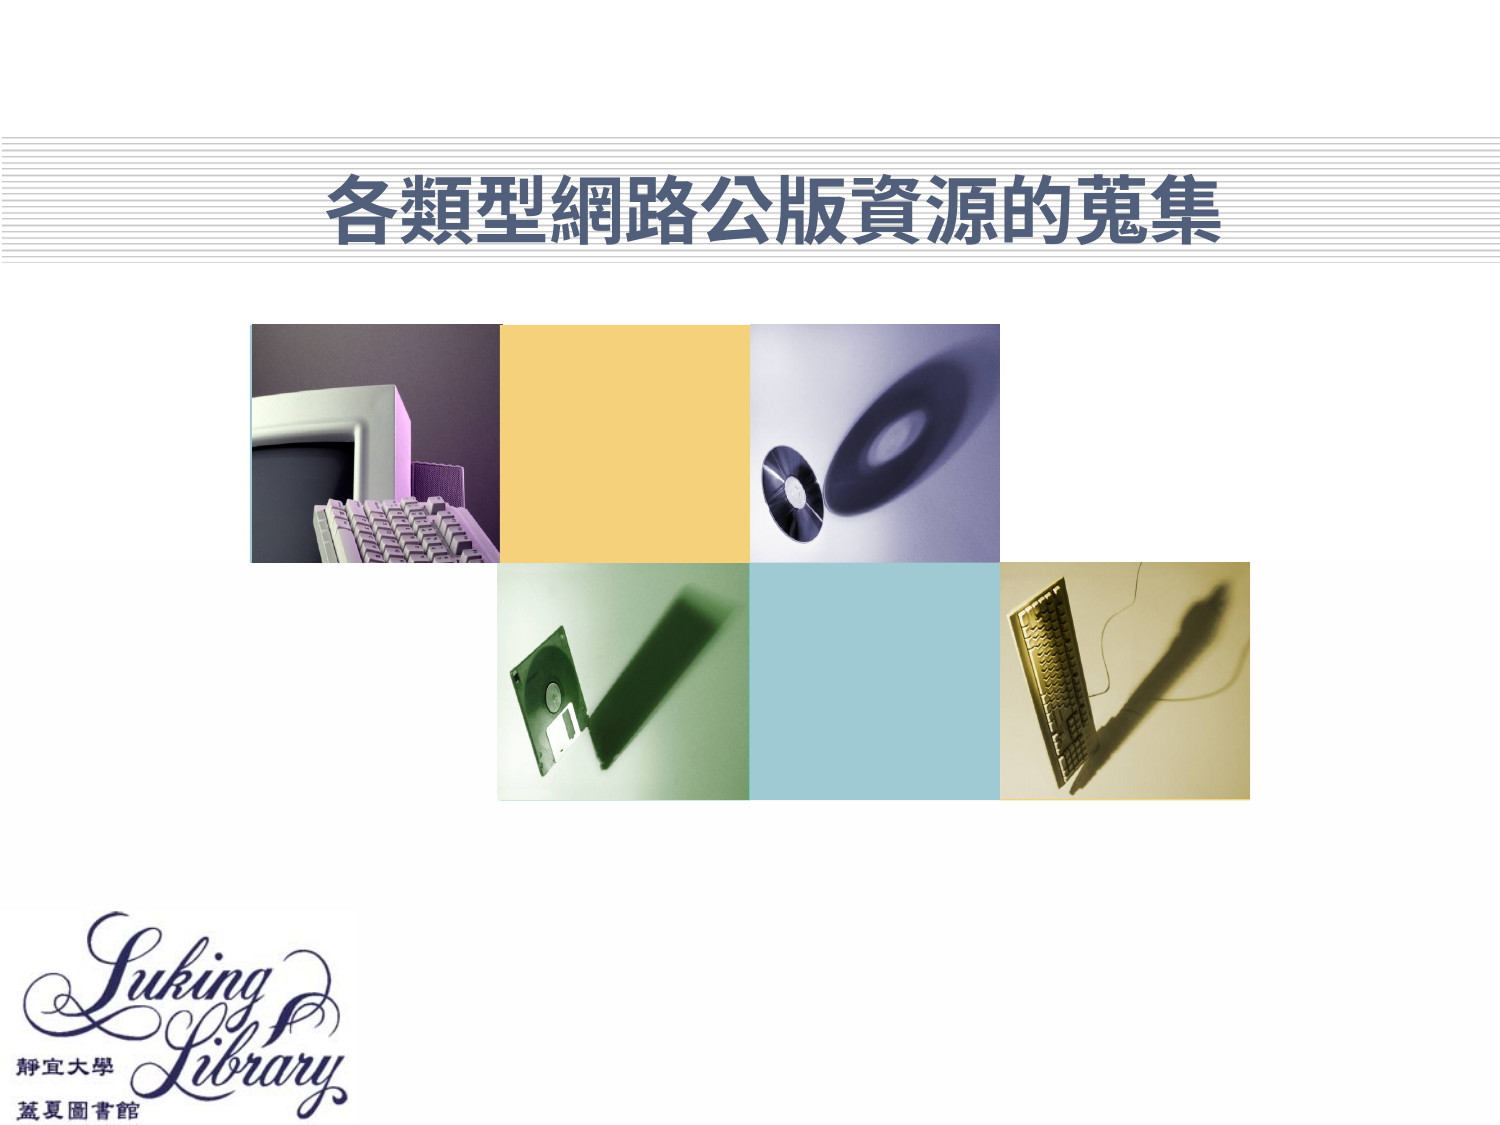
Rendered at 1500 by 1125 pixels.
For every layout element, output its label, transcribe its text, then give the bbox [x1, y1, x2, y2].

title 各類型網路公版資源的蒐集 [99, 149, 1450, 263]
picture [750, 324, 1250, 799]
picture [1, 137, 1500, 263]
picture [252, 324, 749, 800]
picture [0, 910, 358, 1125]
